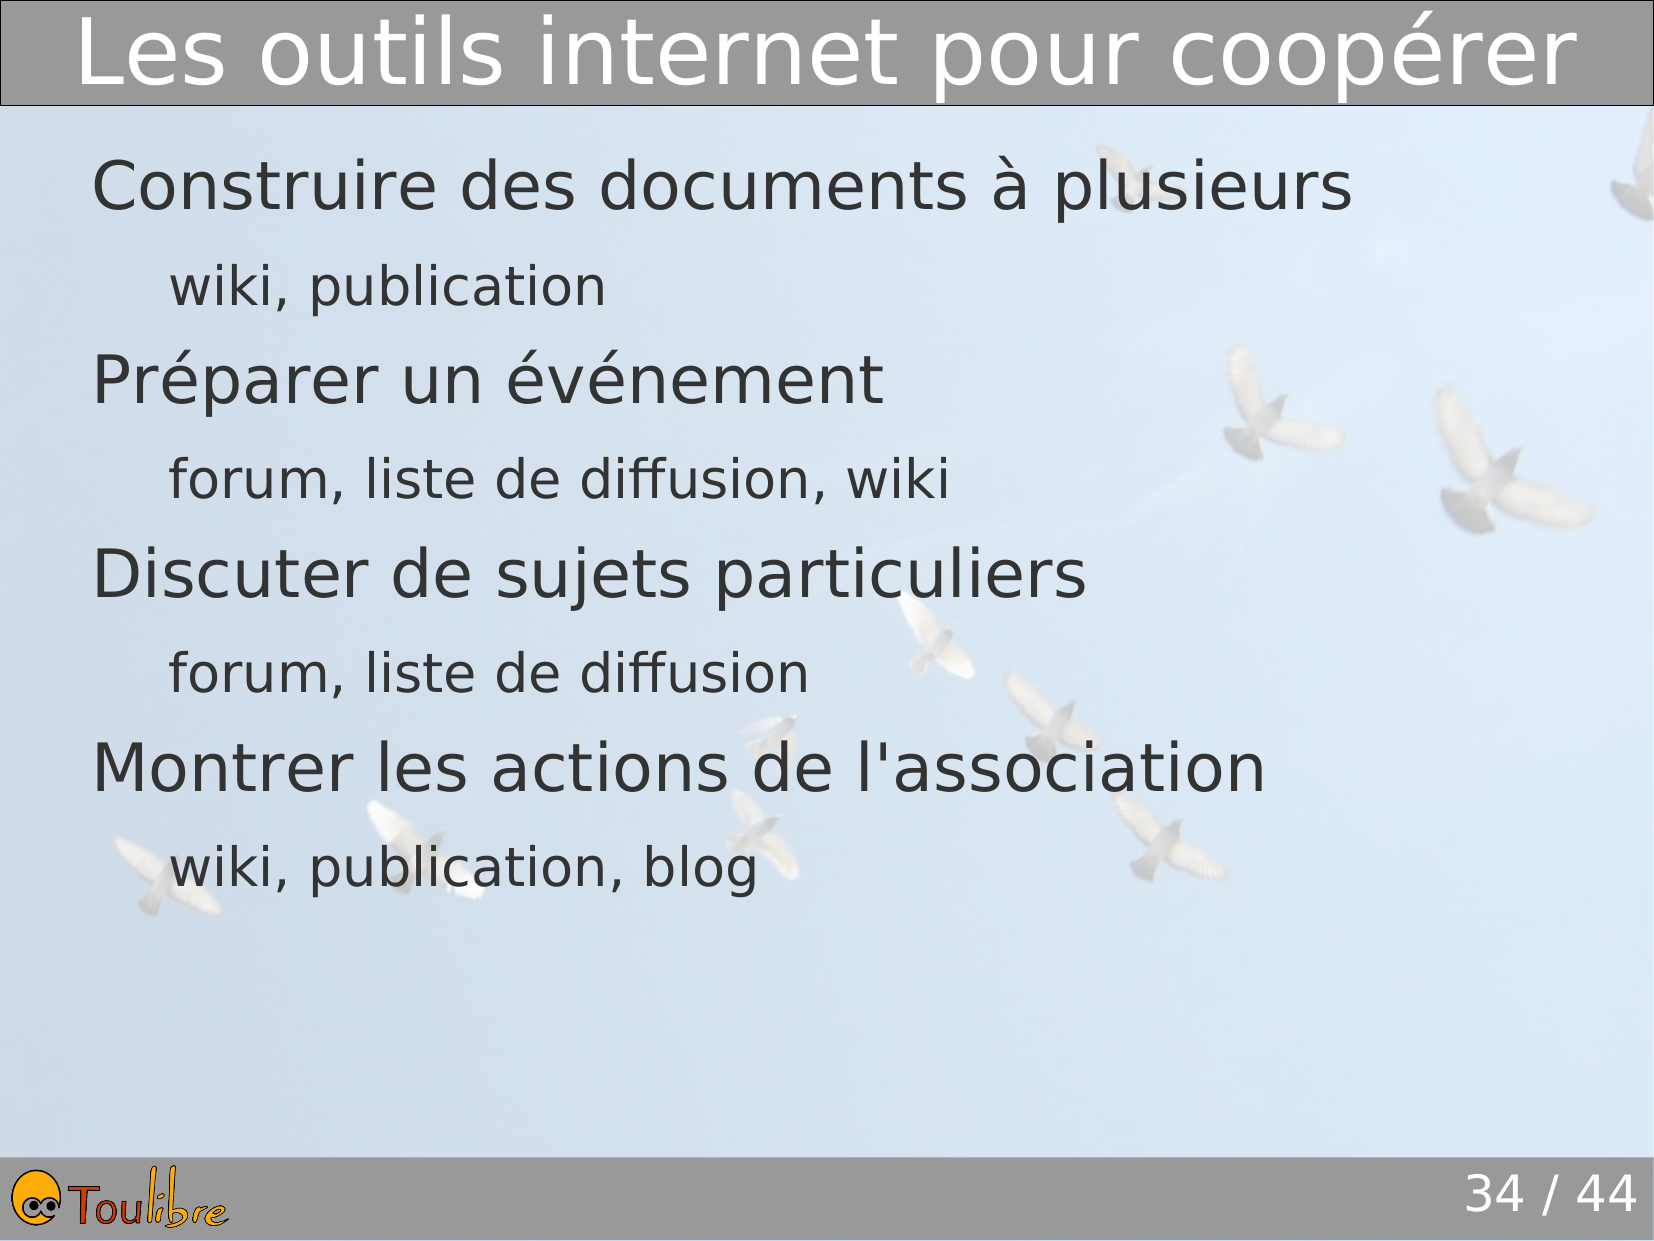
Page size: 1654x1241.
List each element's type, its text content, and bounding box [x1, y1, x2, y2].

list Construire des documents à plusieurs wiki, publication Préparer un événement forum, liste de diffusion, wiki Discuter de sujets particuliers forum, liste de diffusion Montrer les actions de l'association wiki, publication, blog [73, 147, 1595, 1094]
title Les outils internet pour coopérer [0, 0, 1654, 107]
picture [11, 1165, 229, 1228]
